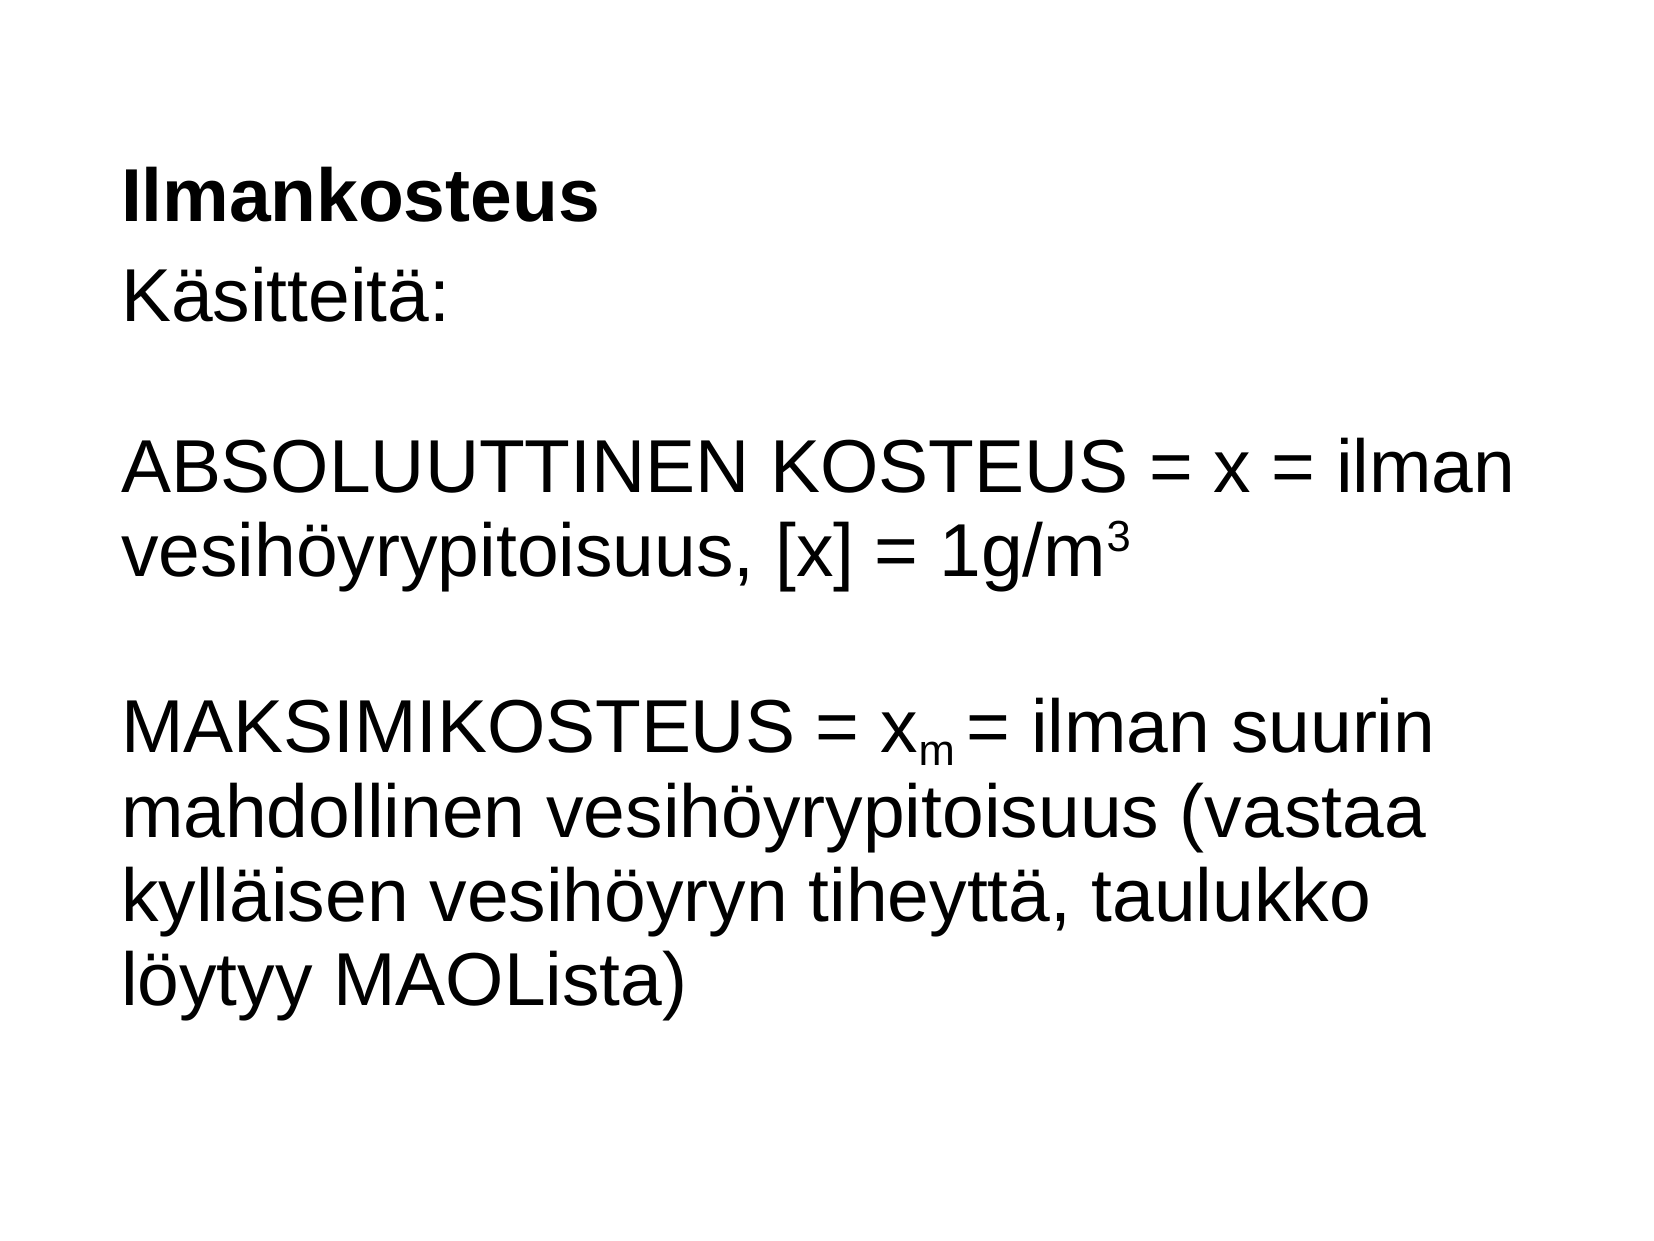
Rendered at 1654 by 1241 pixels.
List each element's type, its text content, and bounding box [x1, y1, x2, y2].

text_box Ilmankosteus Käsitteitä: ABSOLUUTTINEN KOSTEUS = x = ilman vesihöyrypitoisuus, [x] = 1g/m3 MAKSIMIKOSTEUS = xm = ilman suurin mahdollinen vesihöyrypitoisuus (vastaa kylläisen vesihöyryn tiheyttä, taulukko löytyy MAOLista) [106, 141, 1553, 1034]
